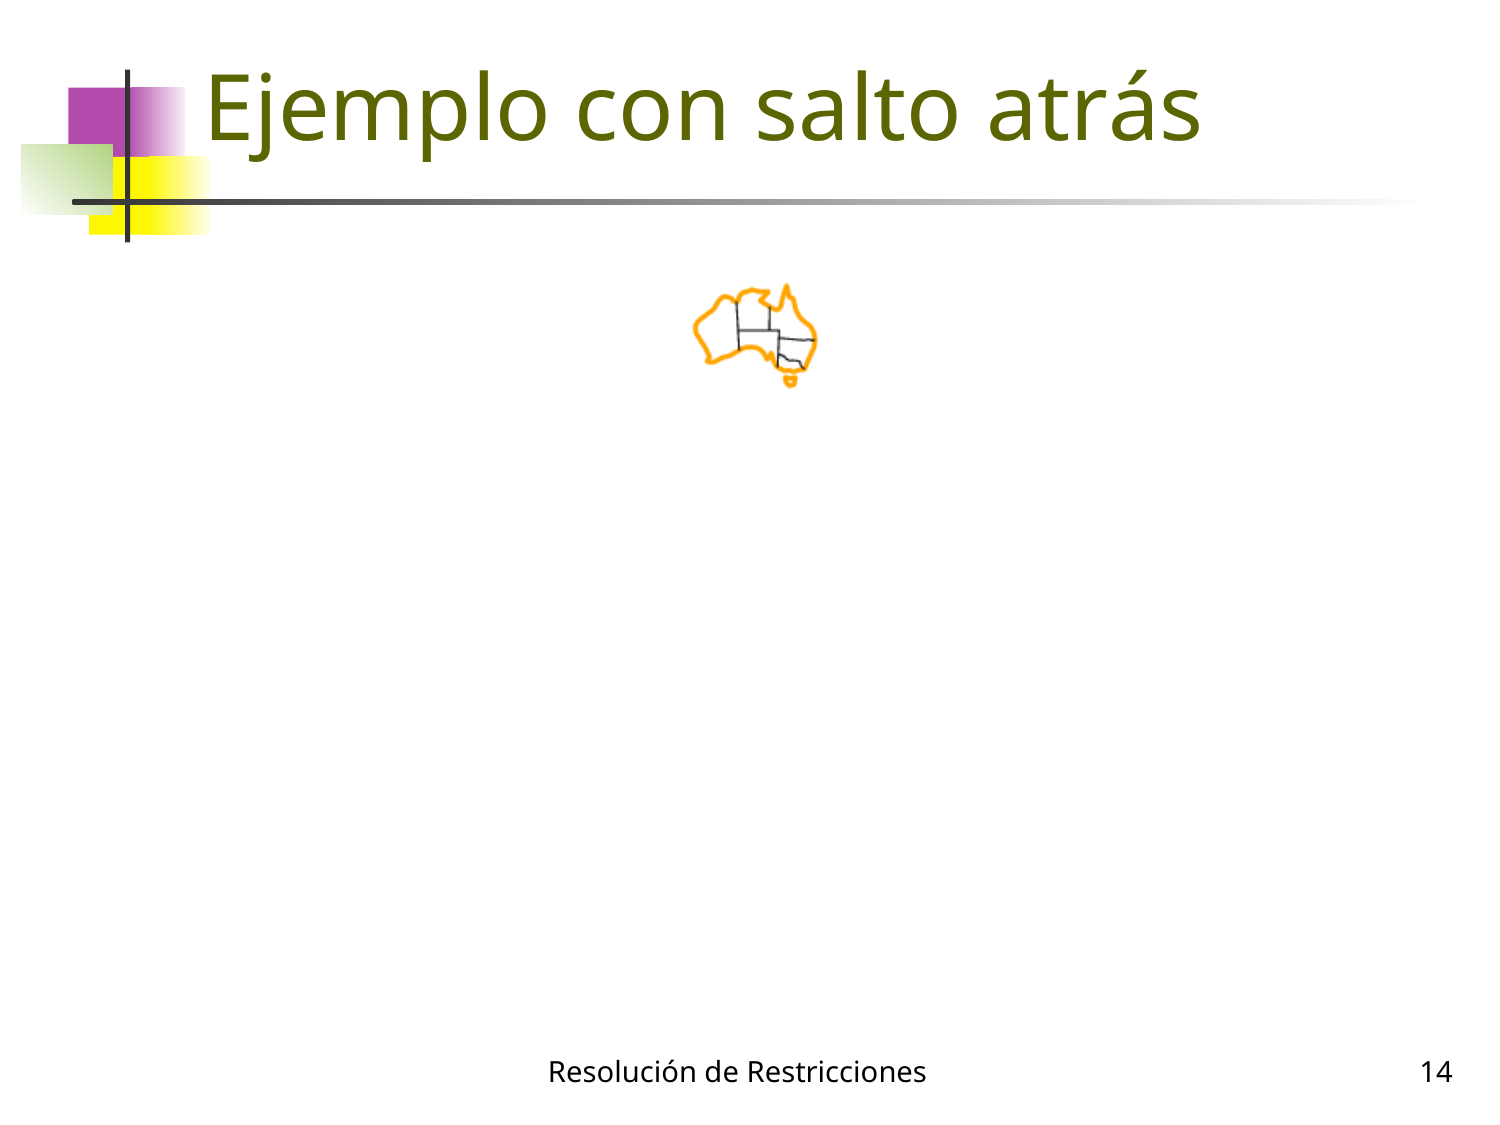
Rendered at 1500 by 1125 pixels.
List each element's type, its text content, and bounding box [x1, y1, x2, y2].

title Ejemplo con salto atrás [188, 35, 1468, 175]
picture [269, 265, 1231, 860]
